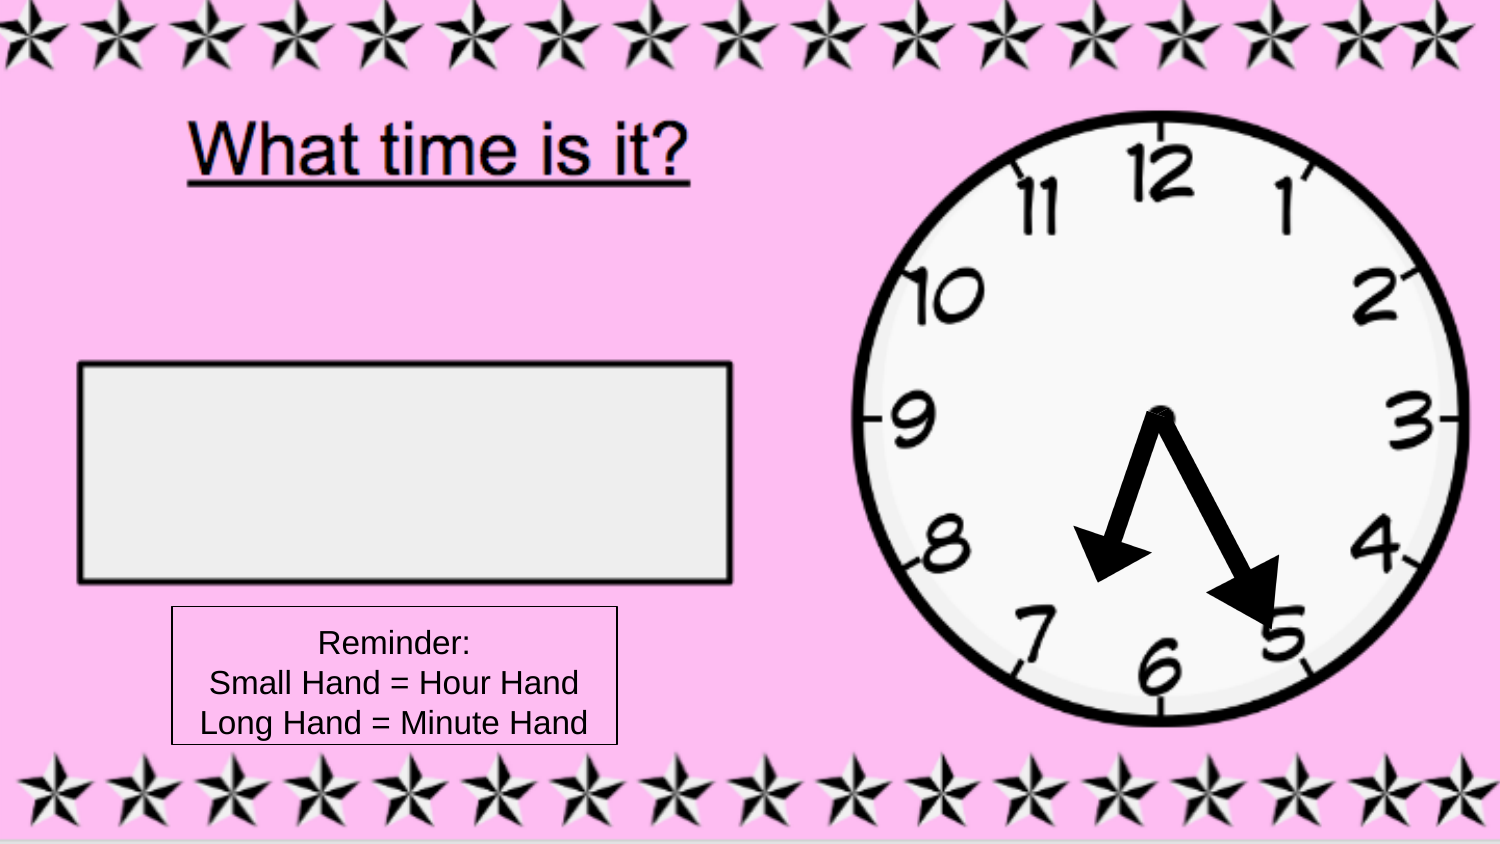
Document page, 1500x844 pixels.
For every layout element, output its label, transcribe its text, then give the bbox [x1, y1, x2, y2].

picture [0, 0, 1500, 844]
text_box Reminder: Small Hand = Hour Hand Long Hand = Minute Hand [171, 606, 617, 745]
